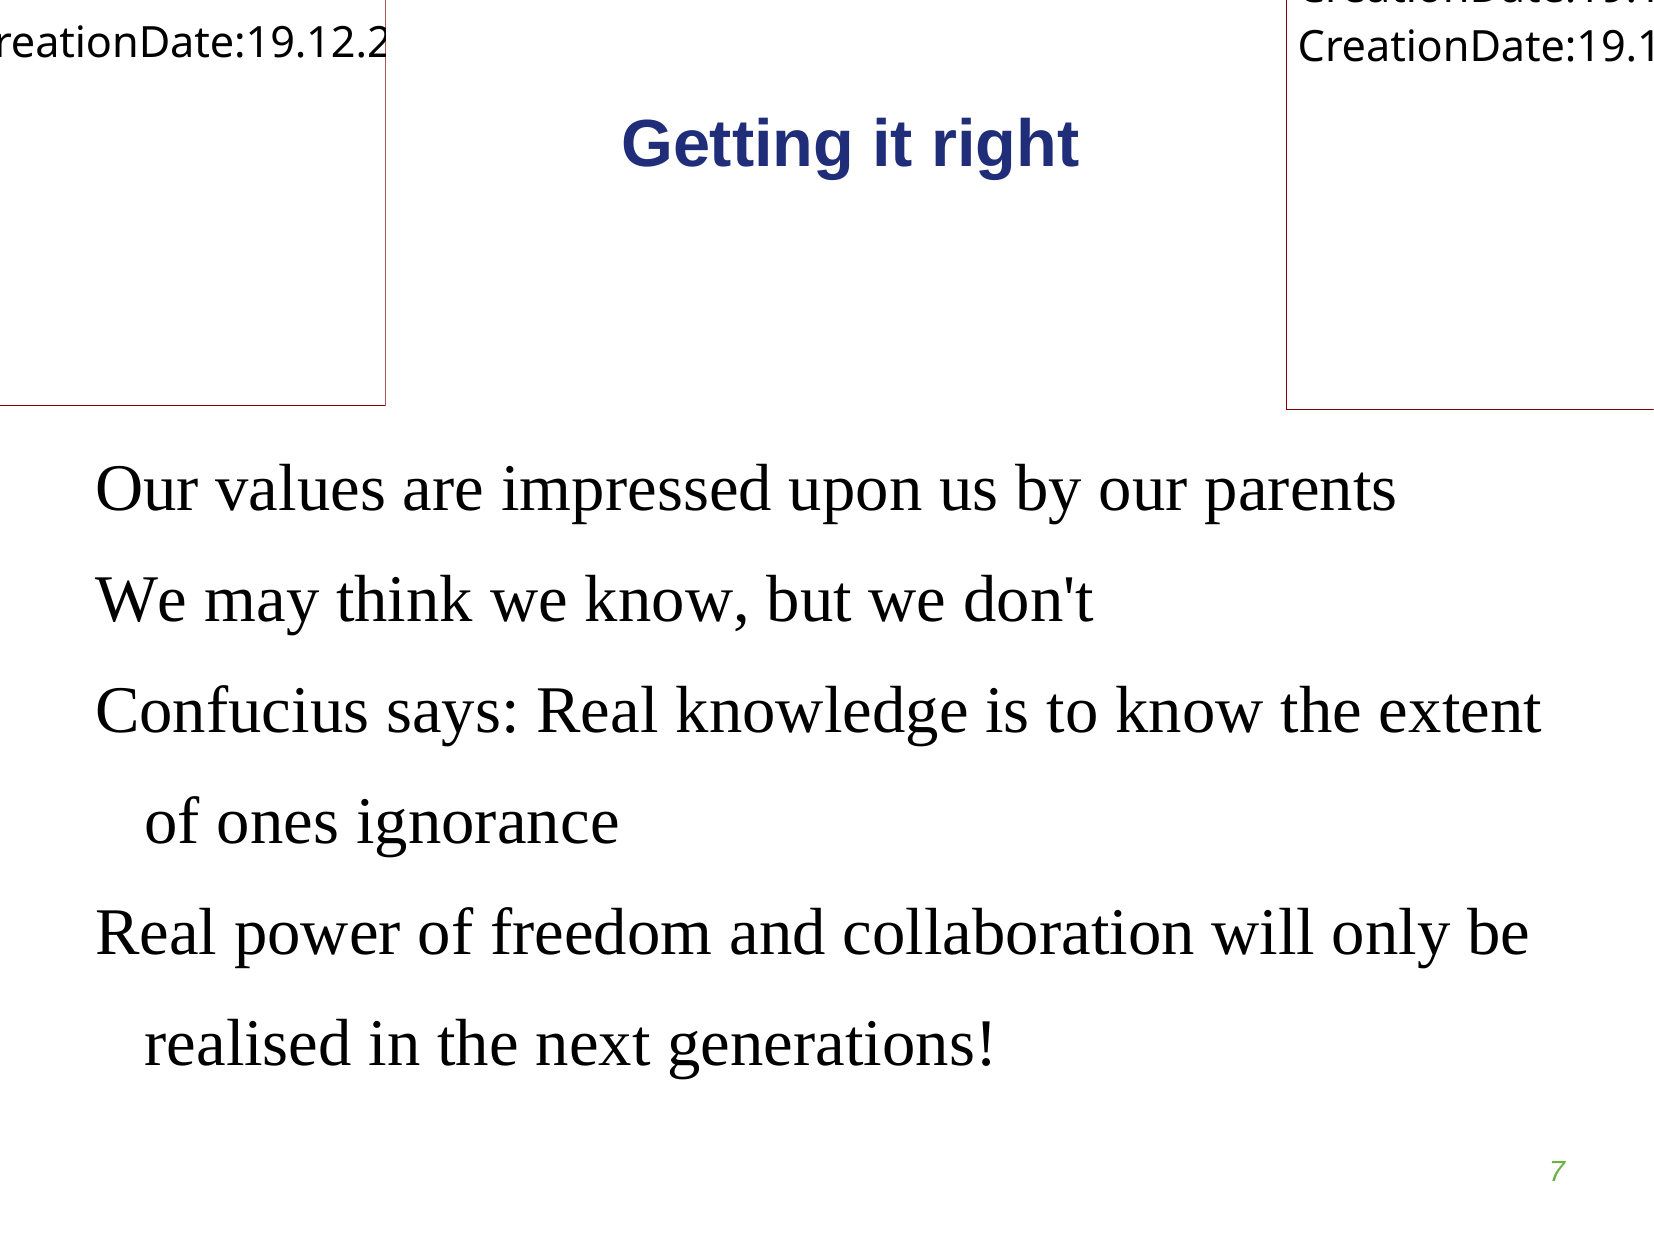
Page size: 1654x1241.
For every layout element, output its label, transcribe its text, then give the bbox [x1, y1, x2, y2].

list Our values are impressed upon us by our parents We may think we know, but we don't Confucius says: Real knowledge is to know the extent of ones ignorance Real power of freedom and collaboration will only be realised in the next generations! [59, 413, 1561, 1152]
title Getting it right [409, 39, 1292, 247]
